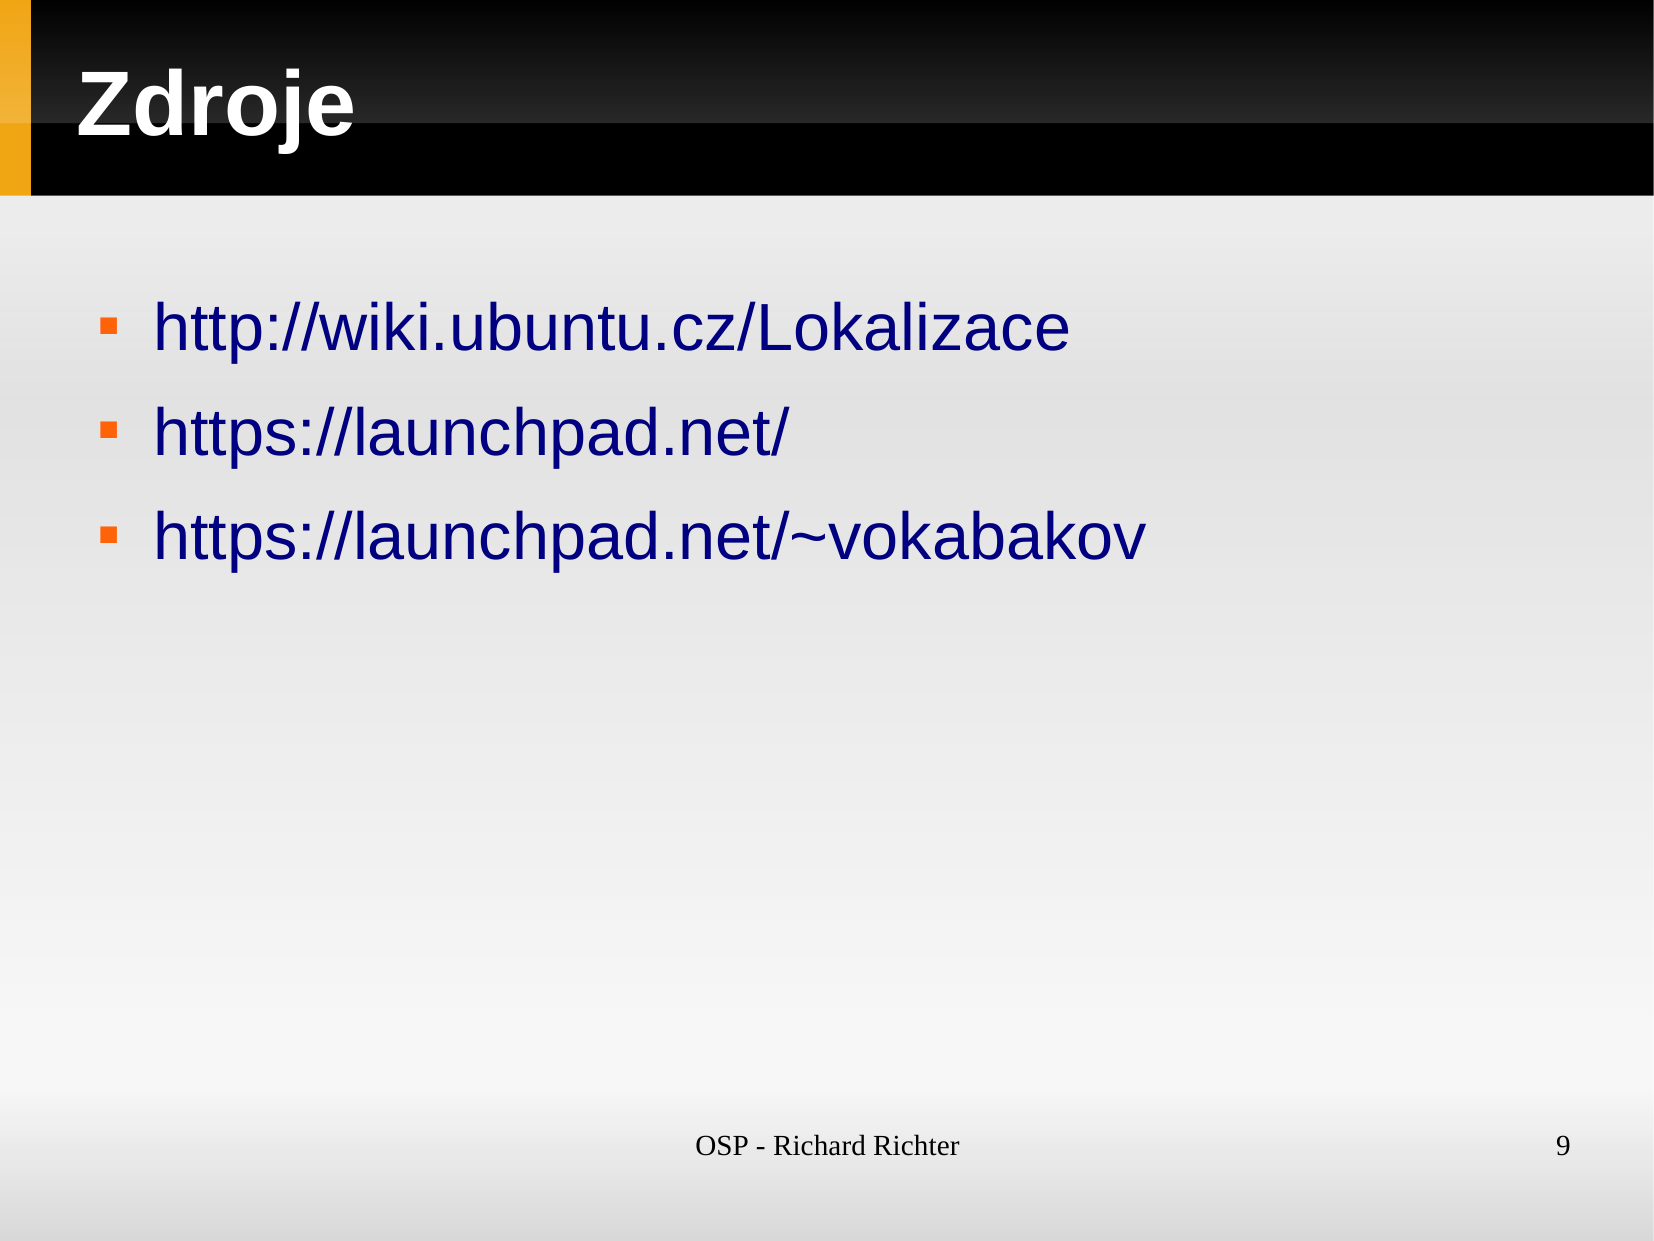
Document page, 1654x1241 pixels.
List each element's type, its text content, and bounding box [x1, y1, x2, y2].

list http://wiki.ubuntu.cz/Lokalizace https://launchpad.net/ https://launchpad.net/~vokabakov [82, 290, 1571, 1094]
picture [0, 0, 1654, 1241]
title Zdroje [76, 7, 1565, 200]
